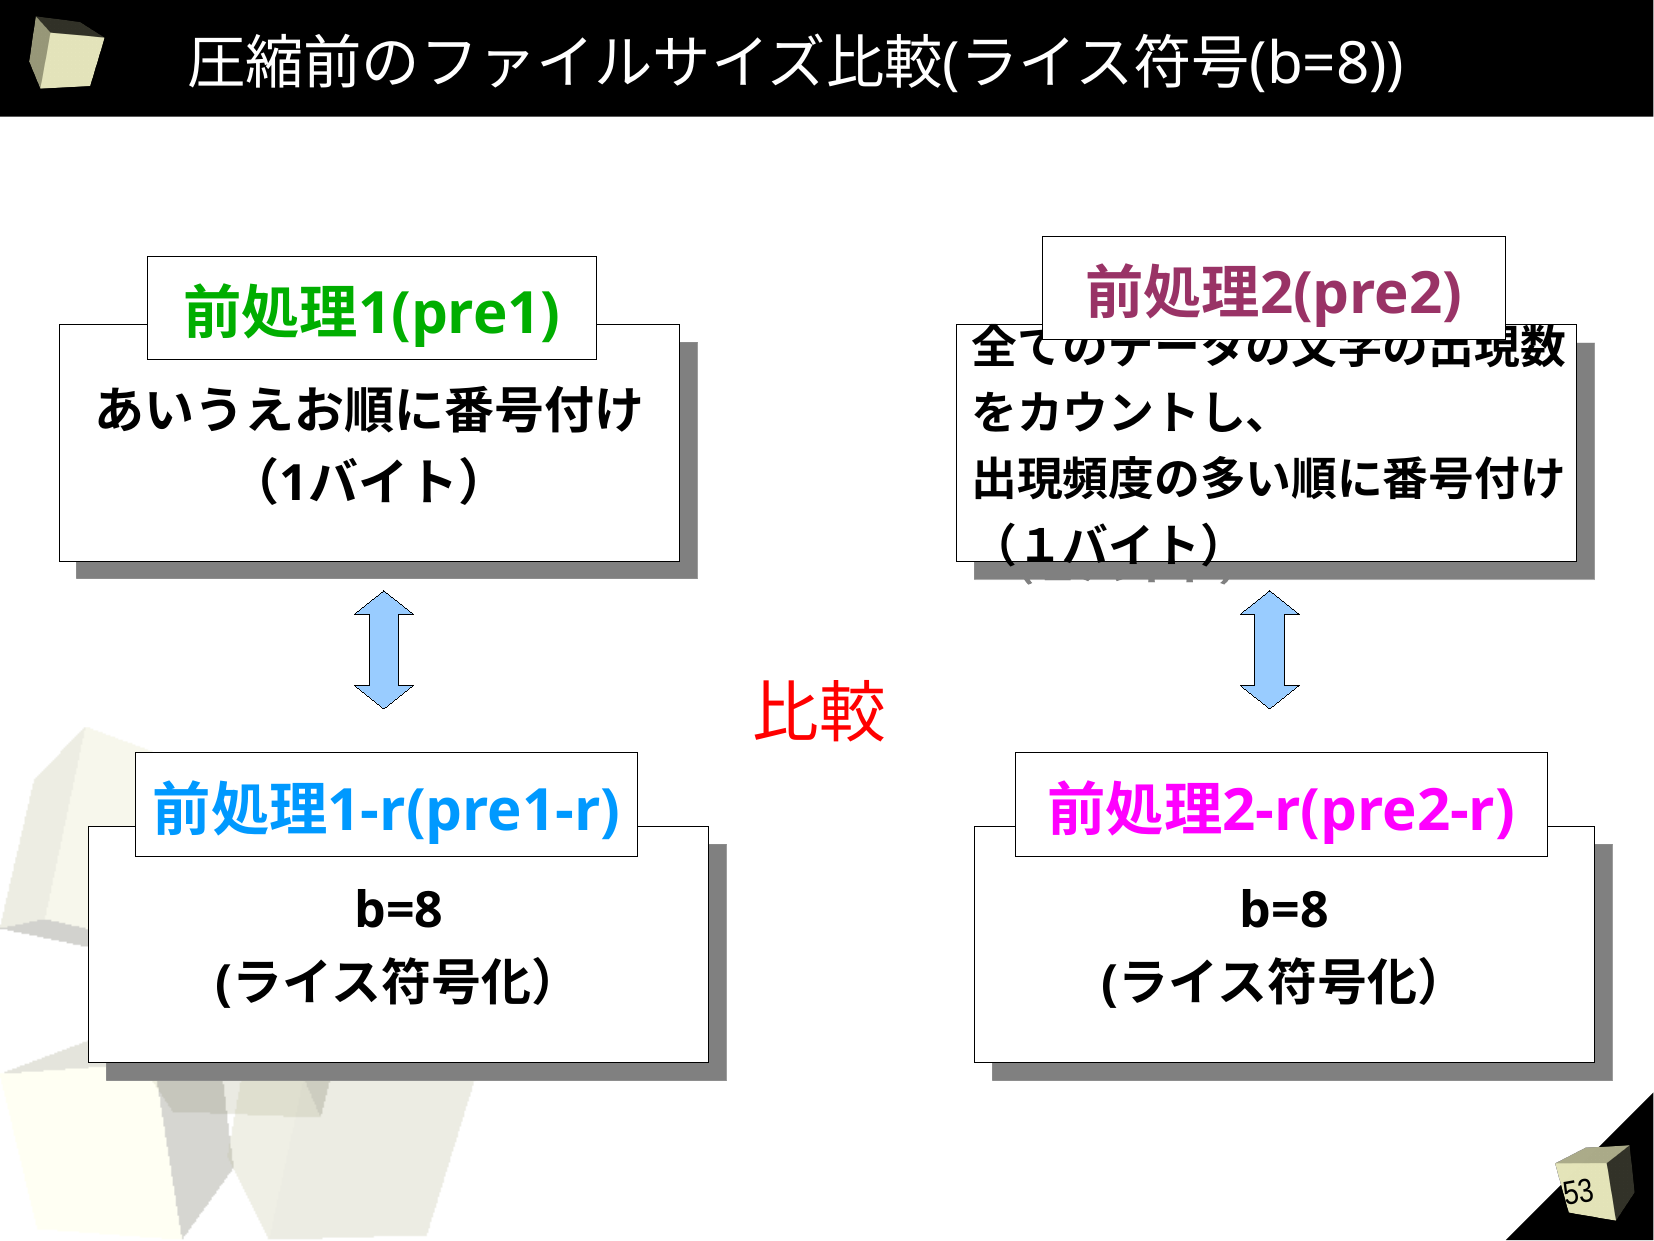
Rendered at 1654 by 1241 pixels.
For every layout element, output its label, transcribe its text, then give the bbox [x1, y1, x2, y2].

text_box b=8 (ライス符号化） [88, 826, 709, 1063]
text_box 全てのデータの文字の出現数 をカウントし、 出現頻度の多い順に番号付け （１バイト） [956, 324, 1577, 562]
text_box [1240, 590, 1300, 709]
text_box b=8 (ライス符号化） [974, 826, 1595, 1063]
text_box ■圧縮前のファイルサイズ比較(ライス符号(b=8)) [118, 8, 1536, 89]
text_box あいうえお順に番号付け （1バイト） [59, 324, 680, 562]
text_box [354, 590, 414, 709]
text_box 前処理1(pre1) [147, 256, 597, 360]
text_box 前処理1-r(pre1-r) [135, 752, 638, 857]
text_box 前処理2-r(pre2-r) [1015, 752, 1548, 857]
text_box 前処理2(pre2) [1042, 236, 1506, 340]
picture [0, 726, 477, 1241]
text_box 比較 [738, 651, 1536, 734]
